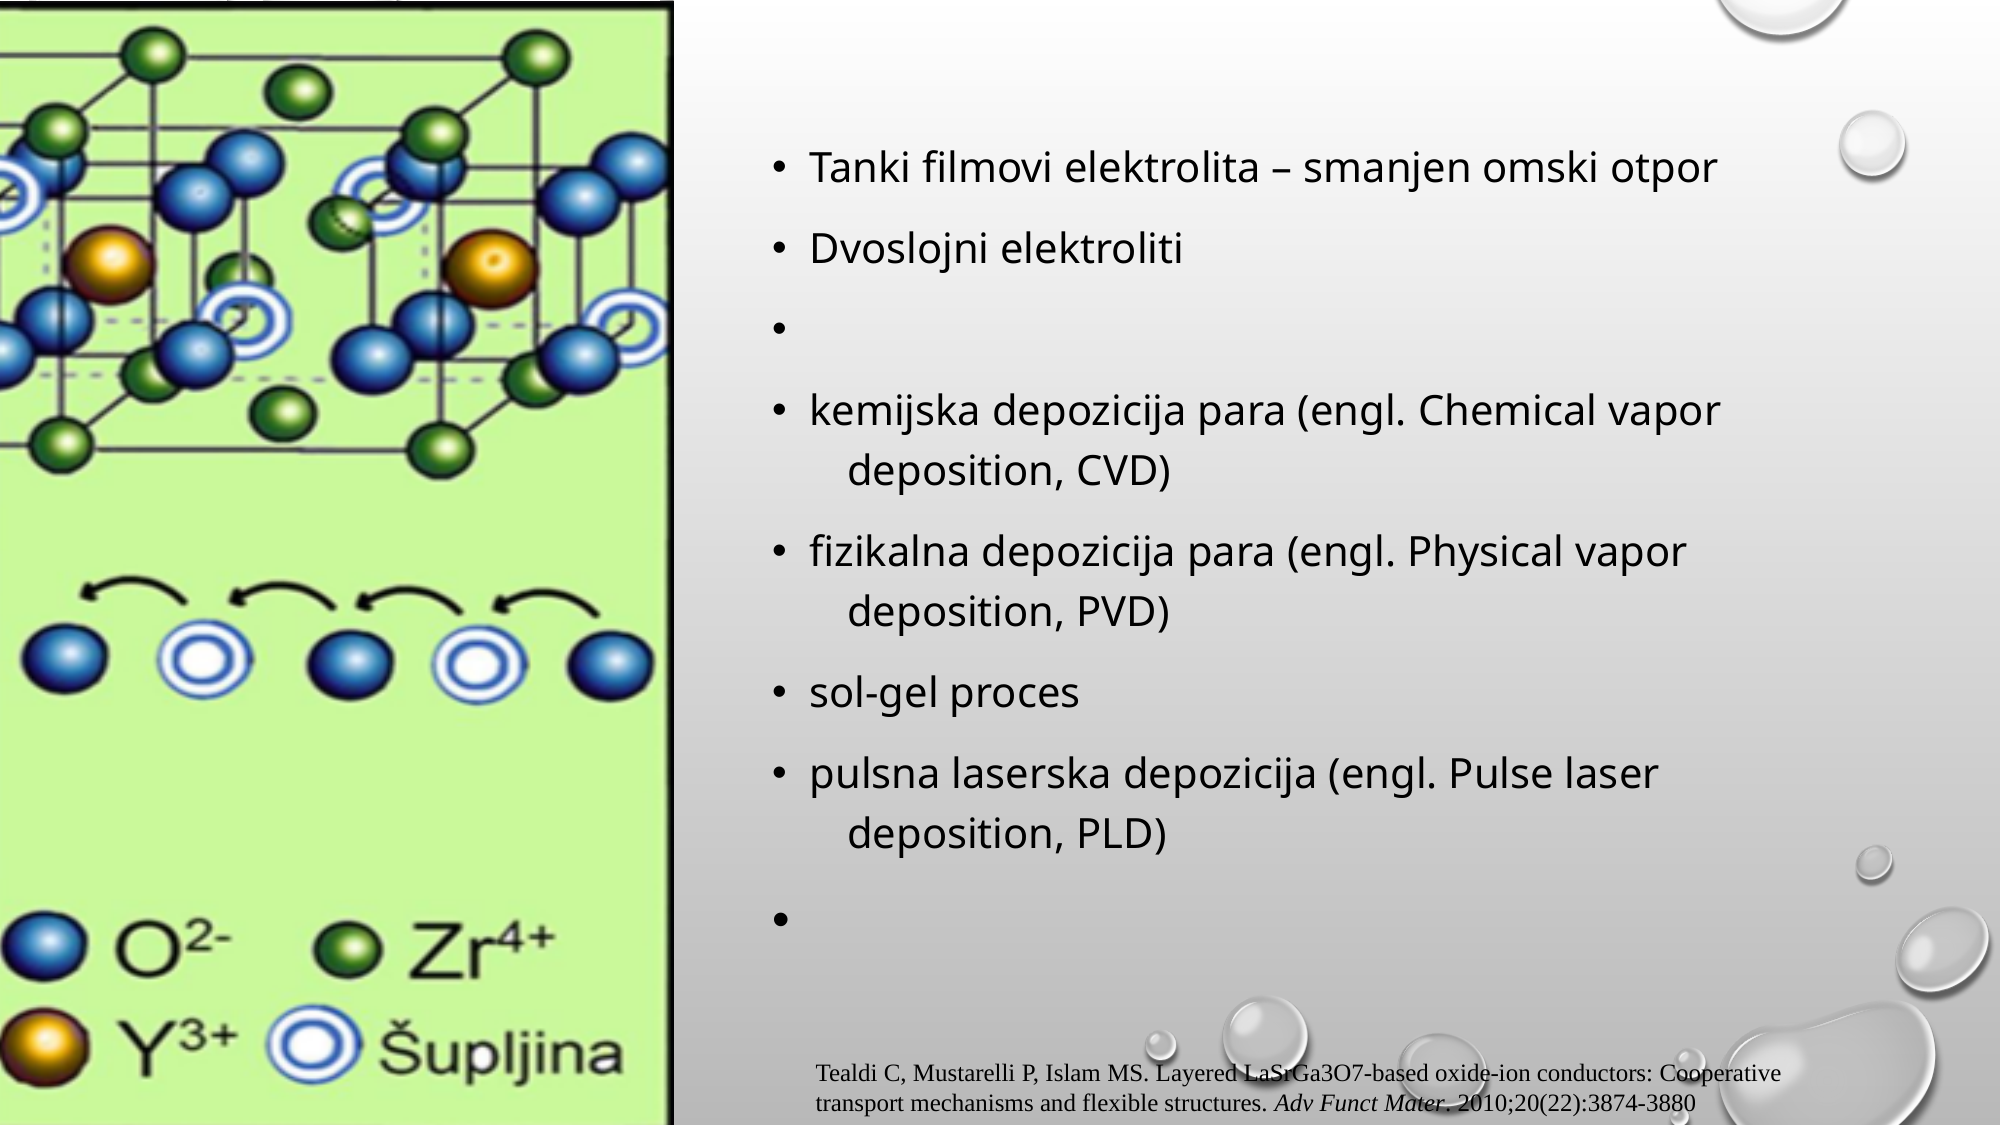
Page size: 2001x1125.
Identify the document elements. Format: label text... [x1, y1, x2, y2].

text_box Tealdi C, Mustarelli P, Islam MS. Layered LaSrGa3O7-based oxide-ion conductors: Cooperative transport mechanisms and flexible structures. Adv Funct Mater. 2010;20(22):3874-3880 [800, 1049, 1853, 1125]
picture [0, 0, 2000, 1125]
list Tanki filmovi elektrolita – smanjen omski otpor Dvoslojni elektroliti kemijska depozicija para (engl. Chemical vapor deposition, CVD) fizikalna depozicija para (engl. Physical vapor deposition, PVD) sol-gel proces pulsna laserska depozicija (engl. Pulse laser deposition, PLD) [757, 42, 1828, 1063]
